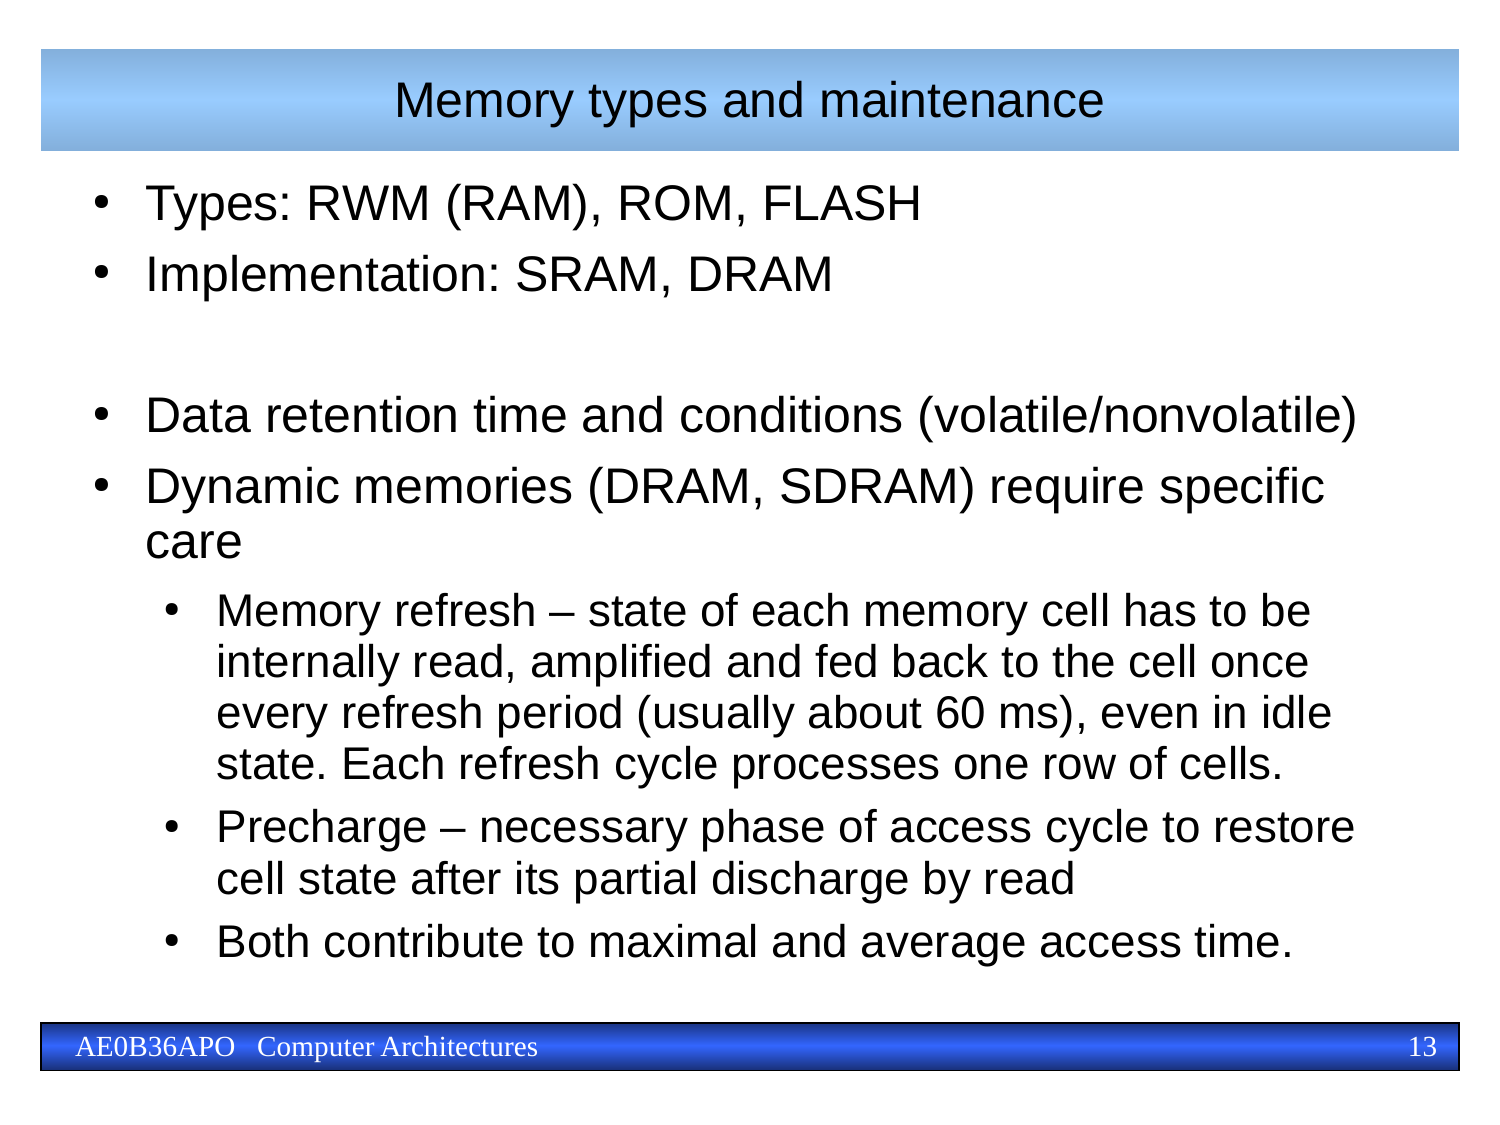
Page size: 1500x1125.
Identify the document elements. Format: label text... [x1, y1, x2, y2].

title Memory types and maintenance [41, 49, 1459, 151]
list Types: RWM (RAM), ROM, FLASH Implementation: SRAM, DRAM Data retention time and conditions (volatile/nonvolatile) Dynamic memories (DRAM, SDRAM) require specific care Memory refresh – state of each memory cell has to be internally read, amplified and fed back to the cell once every refresh period (usually about 60 ms), even in idle state. Each refresh cycle processes one row of cells. Precharge – necessary phase of access cycle to restore cell state after its partial discharge by read Both contribute to maximal and average access time. [75, 174, 1425, 1000]
